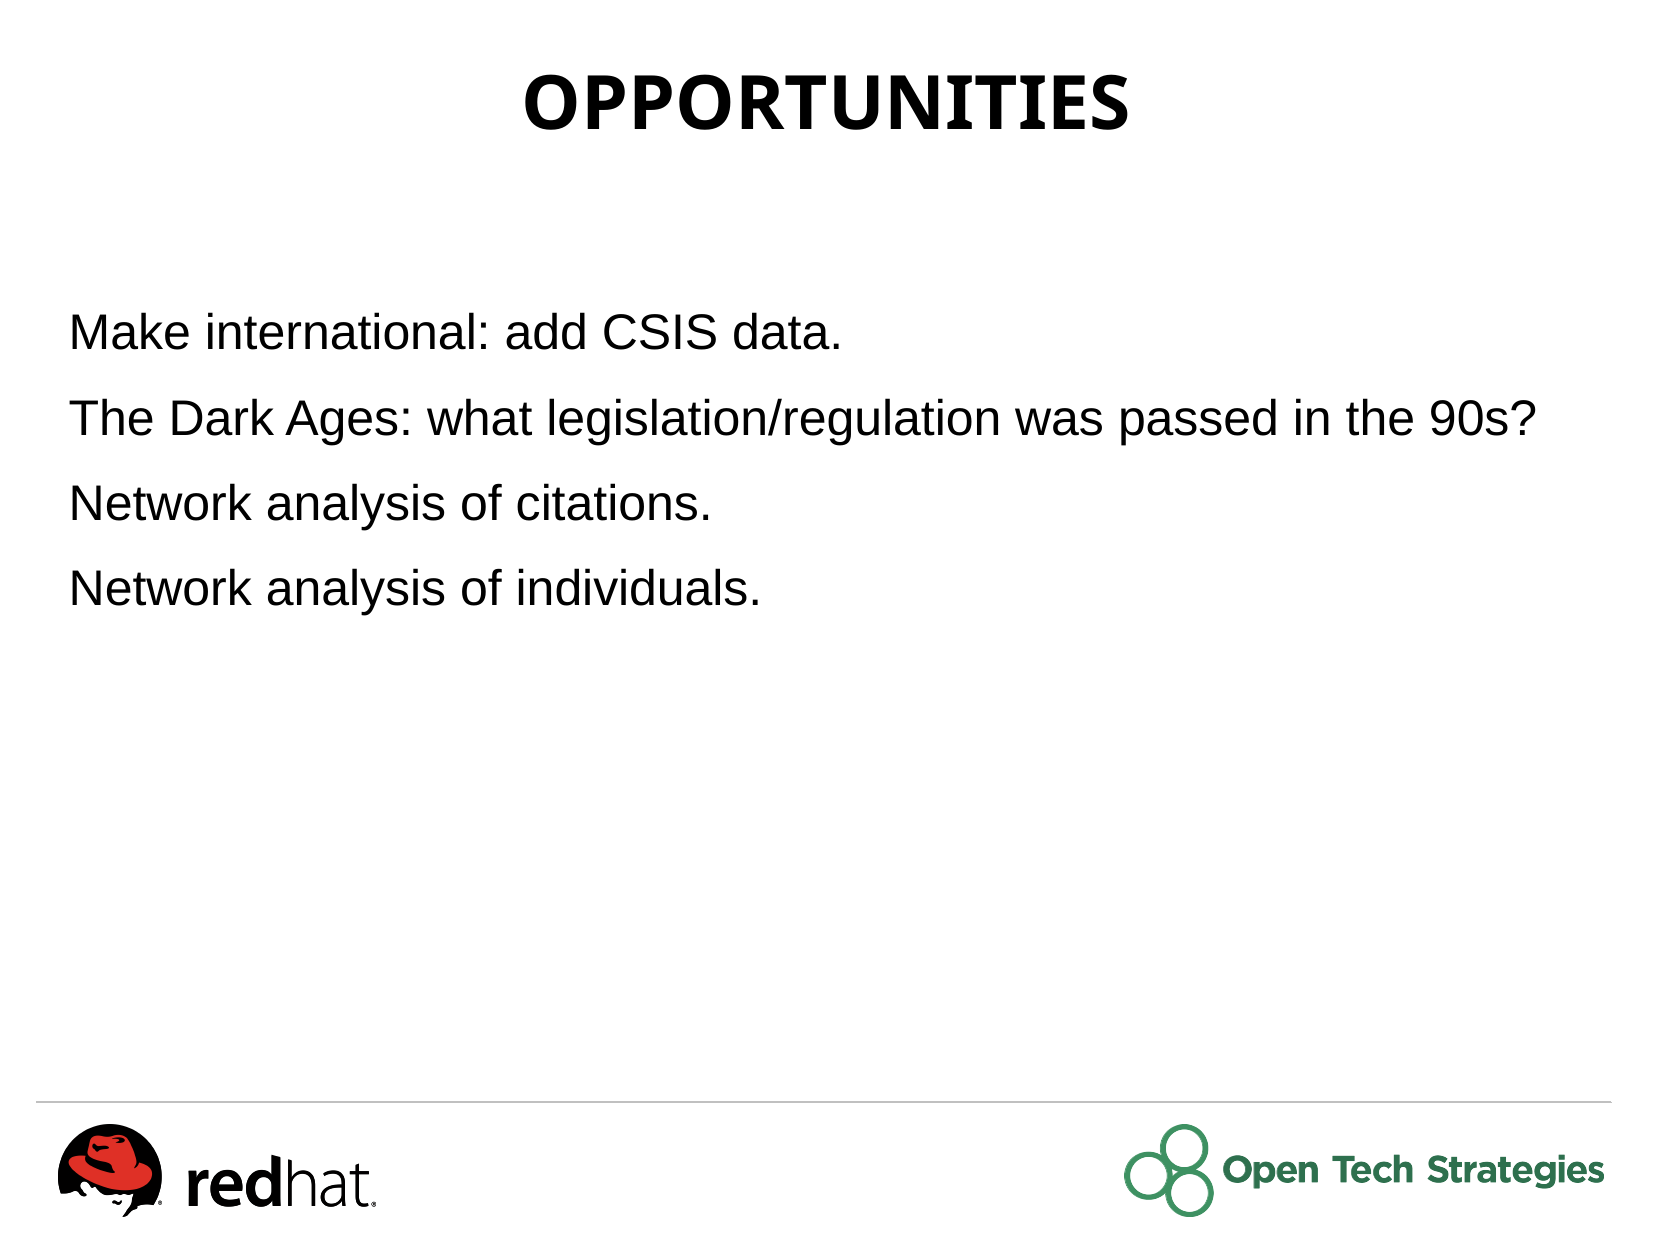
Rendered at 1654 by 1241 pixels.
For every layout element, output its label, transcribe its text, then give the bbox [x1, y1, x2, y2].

picture [58, 1124, 376, 1217]
picture [1124, 1124, 1604, 1217]
list Make international: add CSIS data. The Dark Ages: what legislation/regulation was passed in the 90s? Network analysis of citations. Network analysis of individuals. [68, 304, 1557, 1025]
title OPPORTUNITIES [82, 0, 1571, 204]
